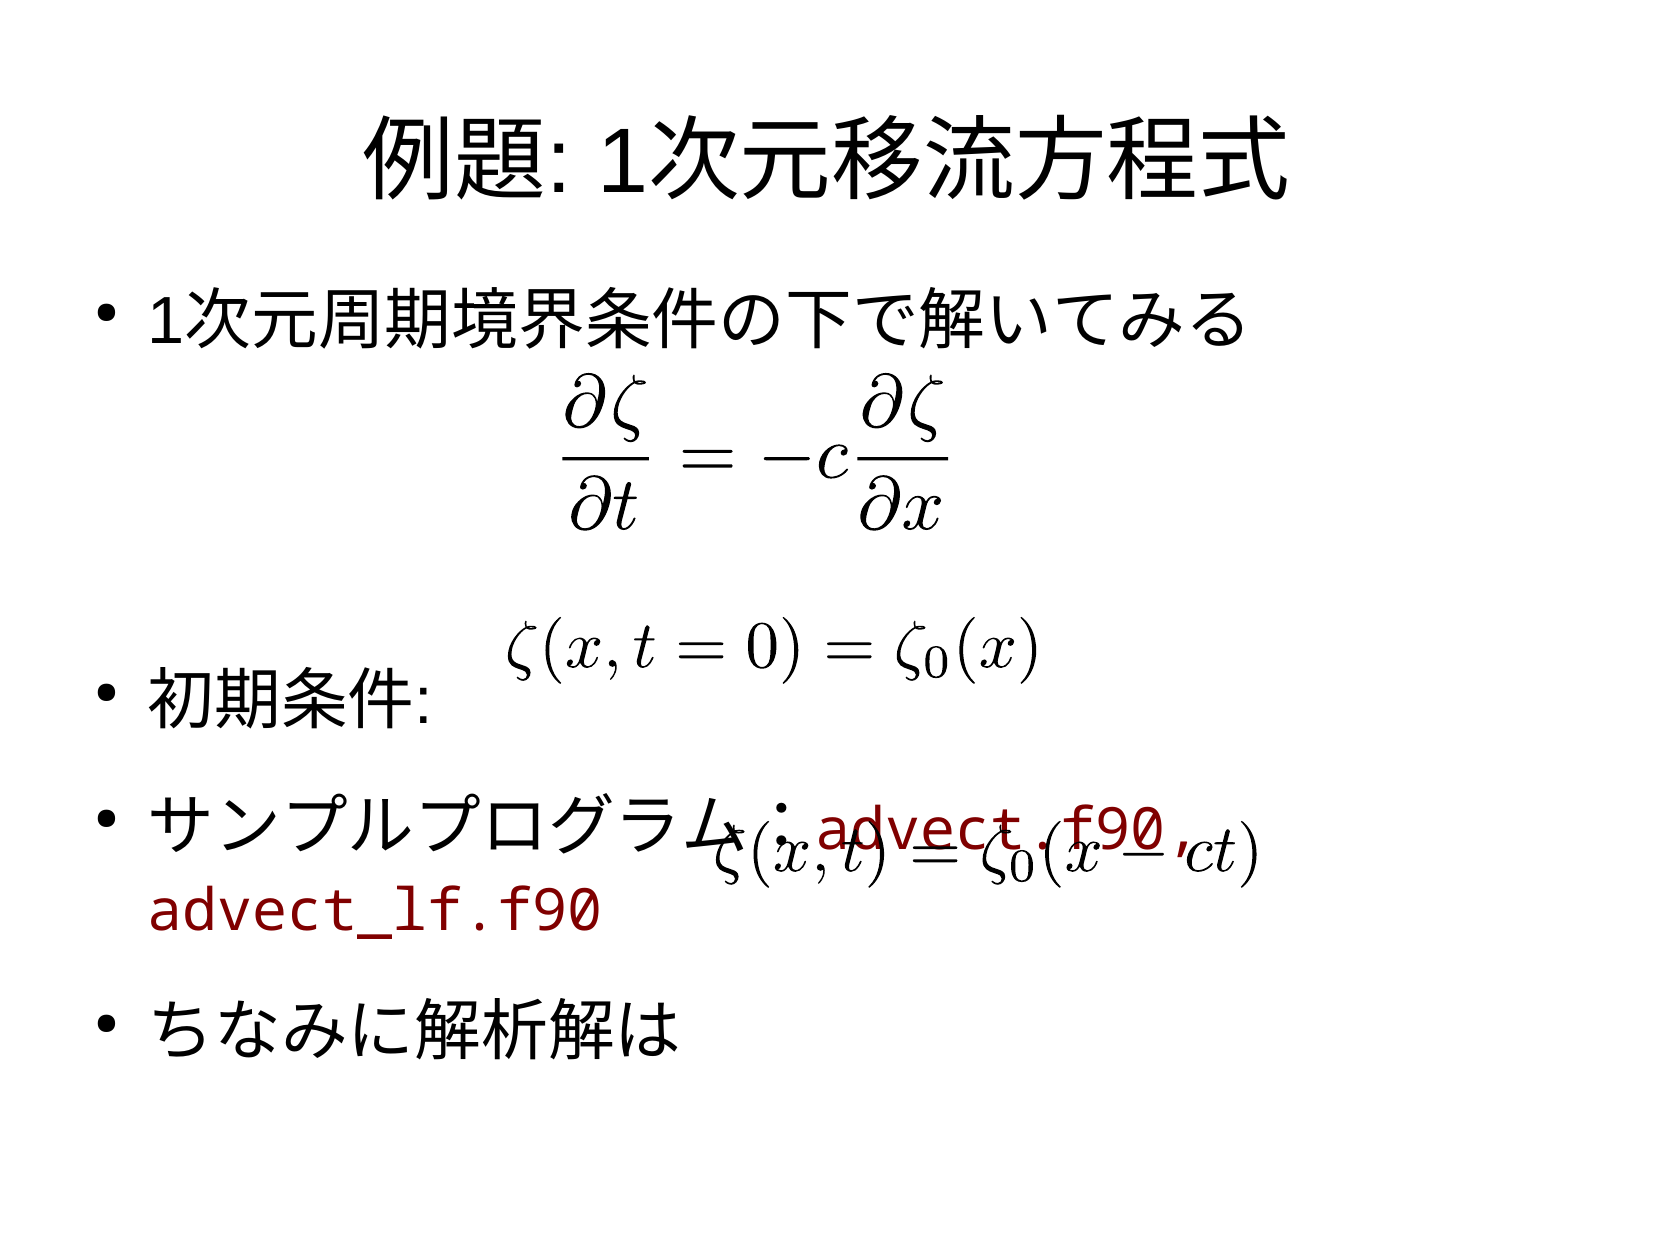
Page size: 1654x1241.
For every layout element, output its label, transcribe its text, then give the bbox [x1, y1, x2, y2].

picture [507, 616, 1037, 684]
title 例題: 1次元移流方程式 [82, 56, 1571, 250]
picture [562, 372, 949, 531]
picture [715, 820, 1257, 888]
list 1次元周期境界条件の下で解いてみる 初期条件: サンプルプログラム：advect.f90, advect_lf.f90 ちなみに解析解は [76, 265, 1565, 1128]
